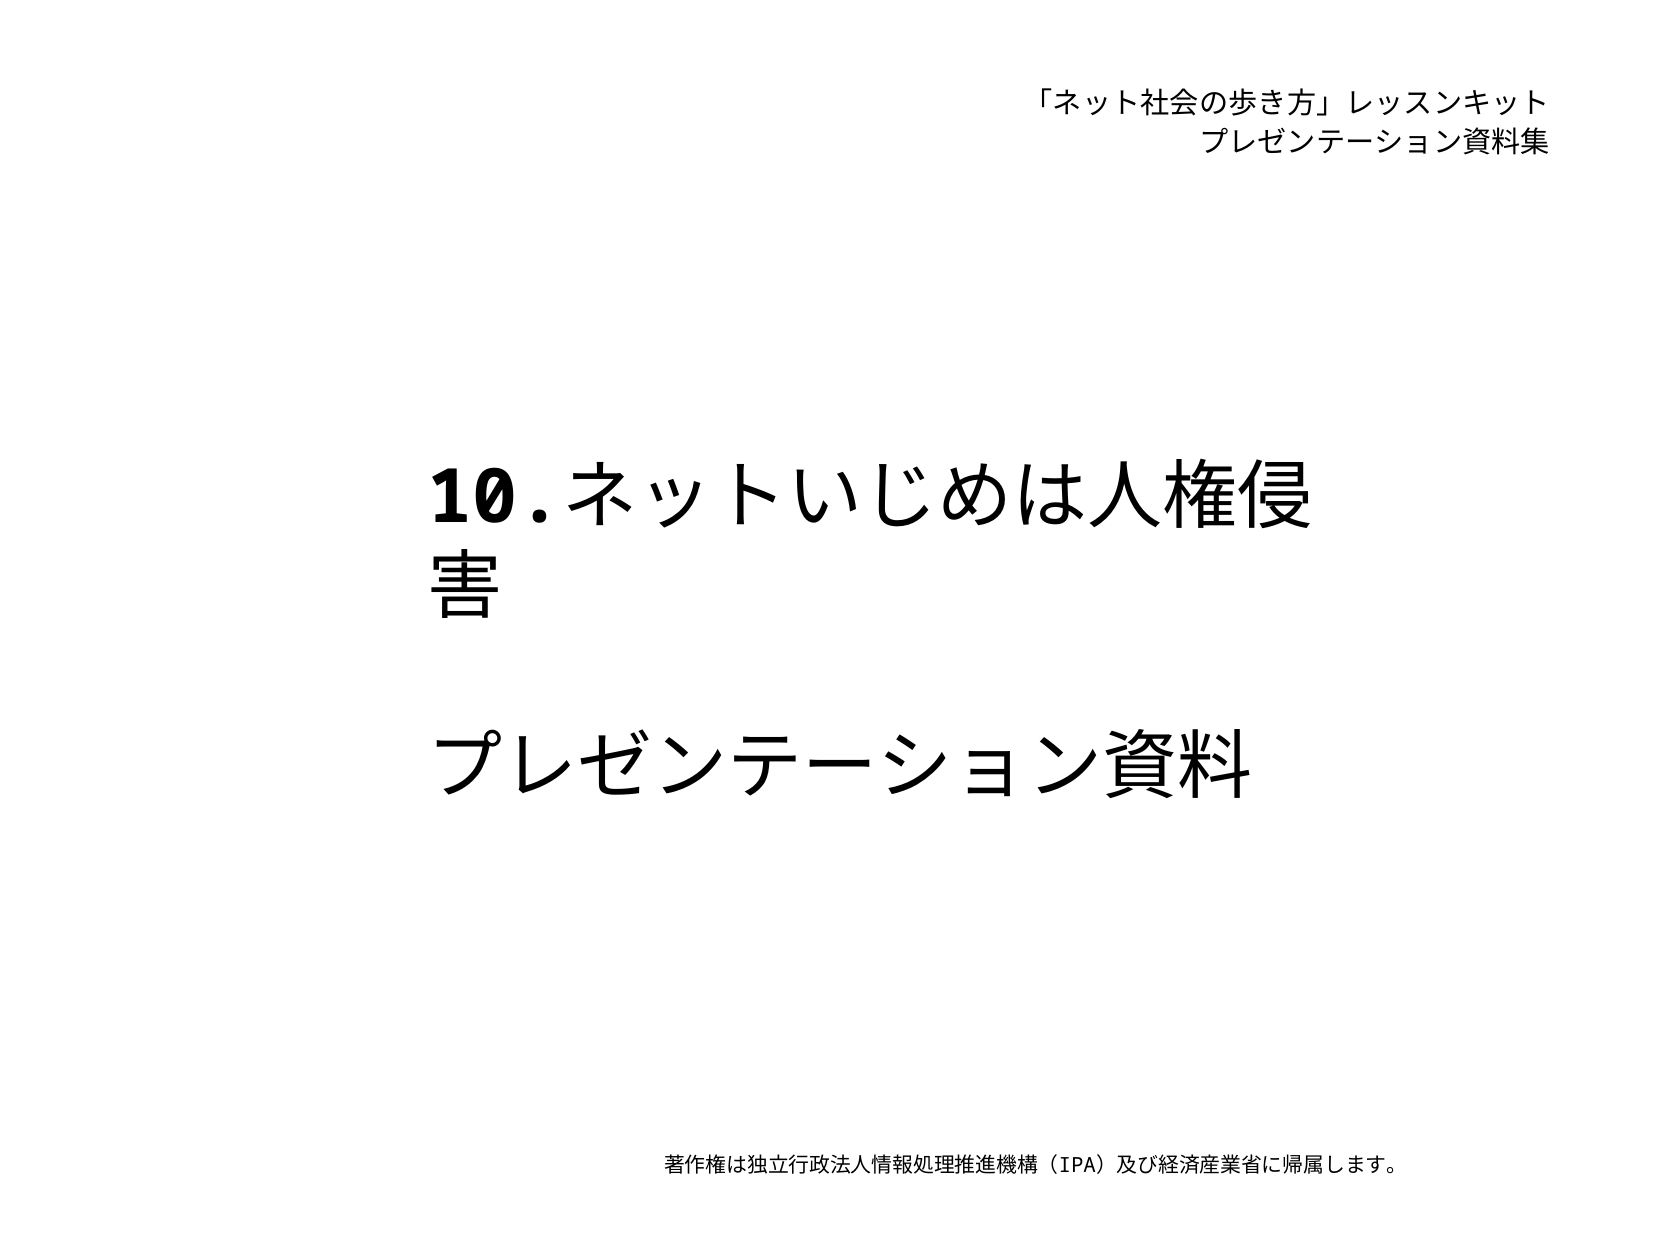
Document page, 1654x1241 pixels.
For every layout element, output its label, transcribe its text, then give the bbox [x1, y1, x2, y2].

text_box 「ネット社会の歩き方」レッスンキット プレゼンテーション資料集 [1003, 74, 1566, 169]
text_box 著作権は独立行政法人情報処理推進機構（IPA）及び経済産業省に帰属します。 [649, 1145, 1536, 1186]
text_box 10.ネットいじめは人権侵害 プレゼンテーション資料 [413, 442, 1388, 819]
